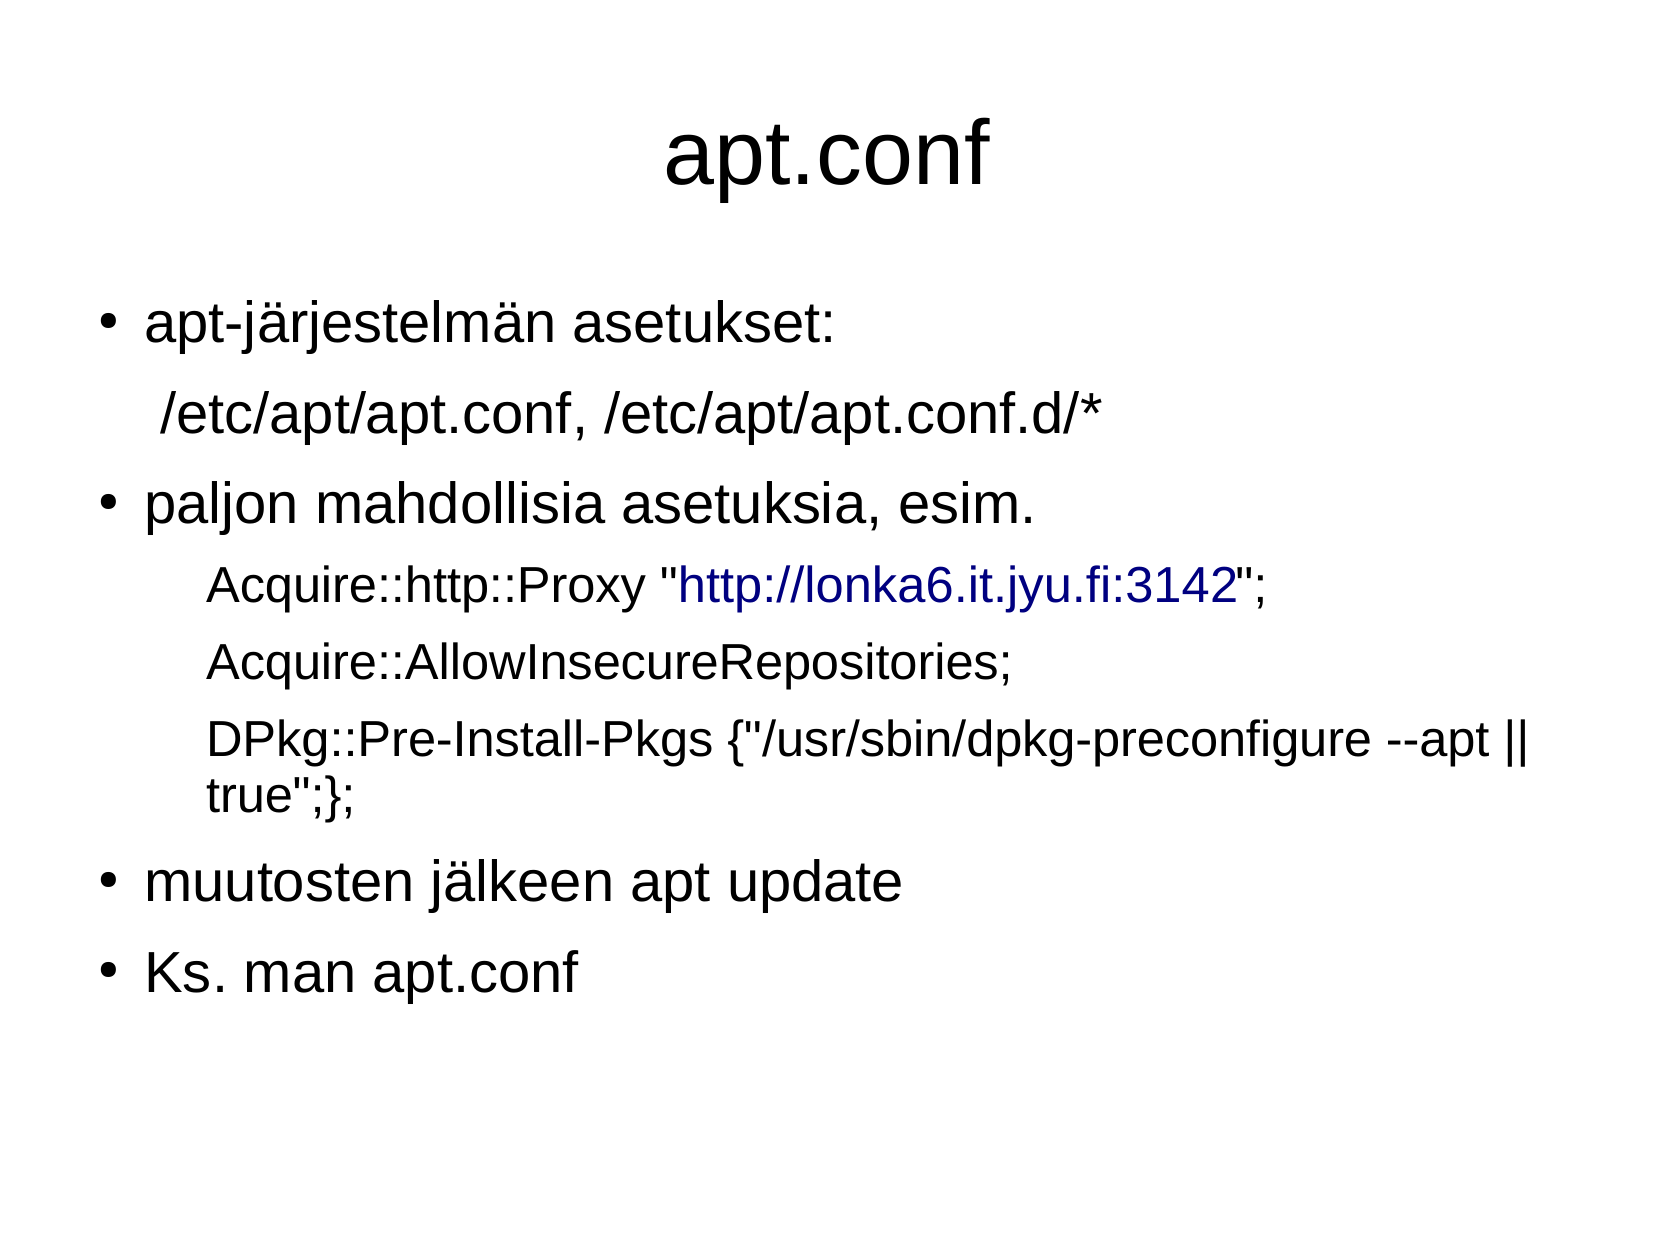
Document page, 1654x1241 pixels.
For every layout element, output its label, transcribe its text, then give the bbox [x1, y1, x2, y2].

list apt-järjestelmän asetukset: /etc/apt/apt.conf, /etc/apt/apt.conf.d/* paljon mahdollisia asetuksia, esim. Acquire::http::Proxy "http://lonka6.it.jyu.fi:3142"; Acquire::AllowInsecureRepositories; DPkg::Pre-Install-Pkgs {"/usr/sbin/dpkg-preconfigure --apt || true";}; muutosten jälkeen apt update Ks. man apt.conf [82, 290, 1571, 1010]
title apt.conf [82, 49, 1571, 257]
